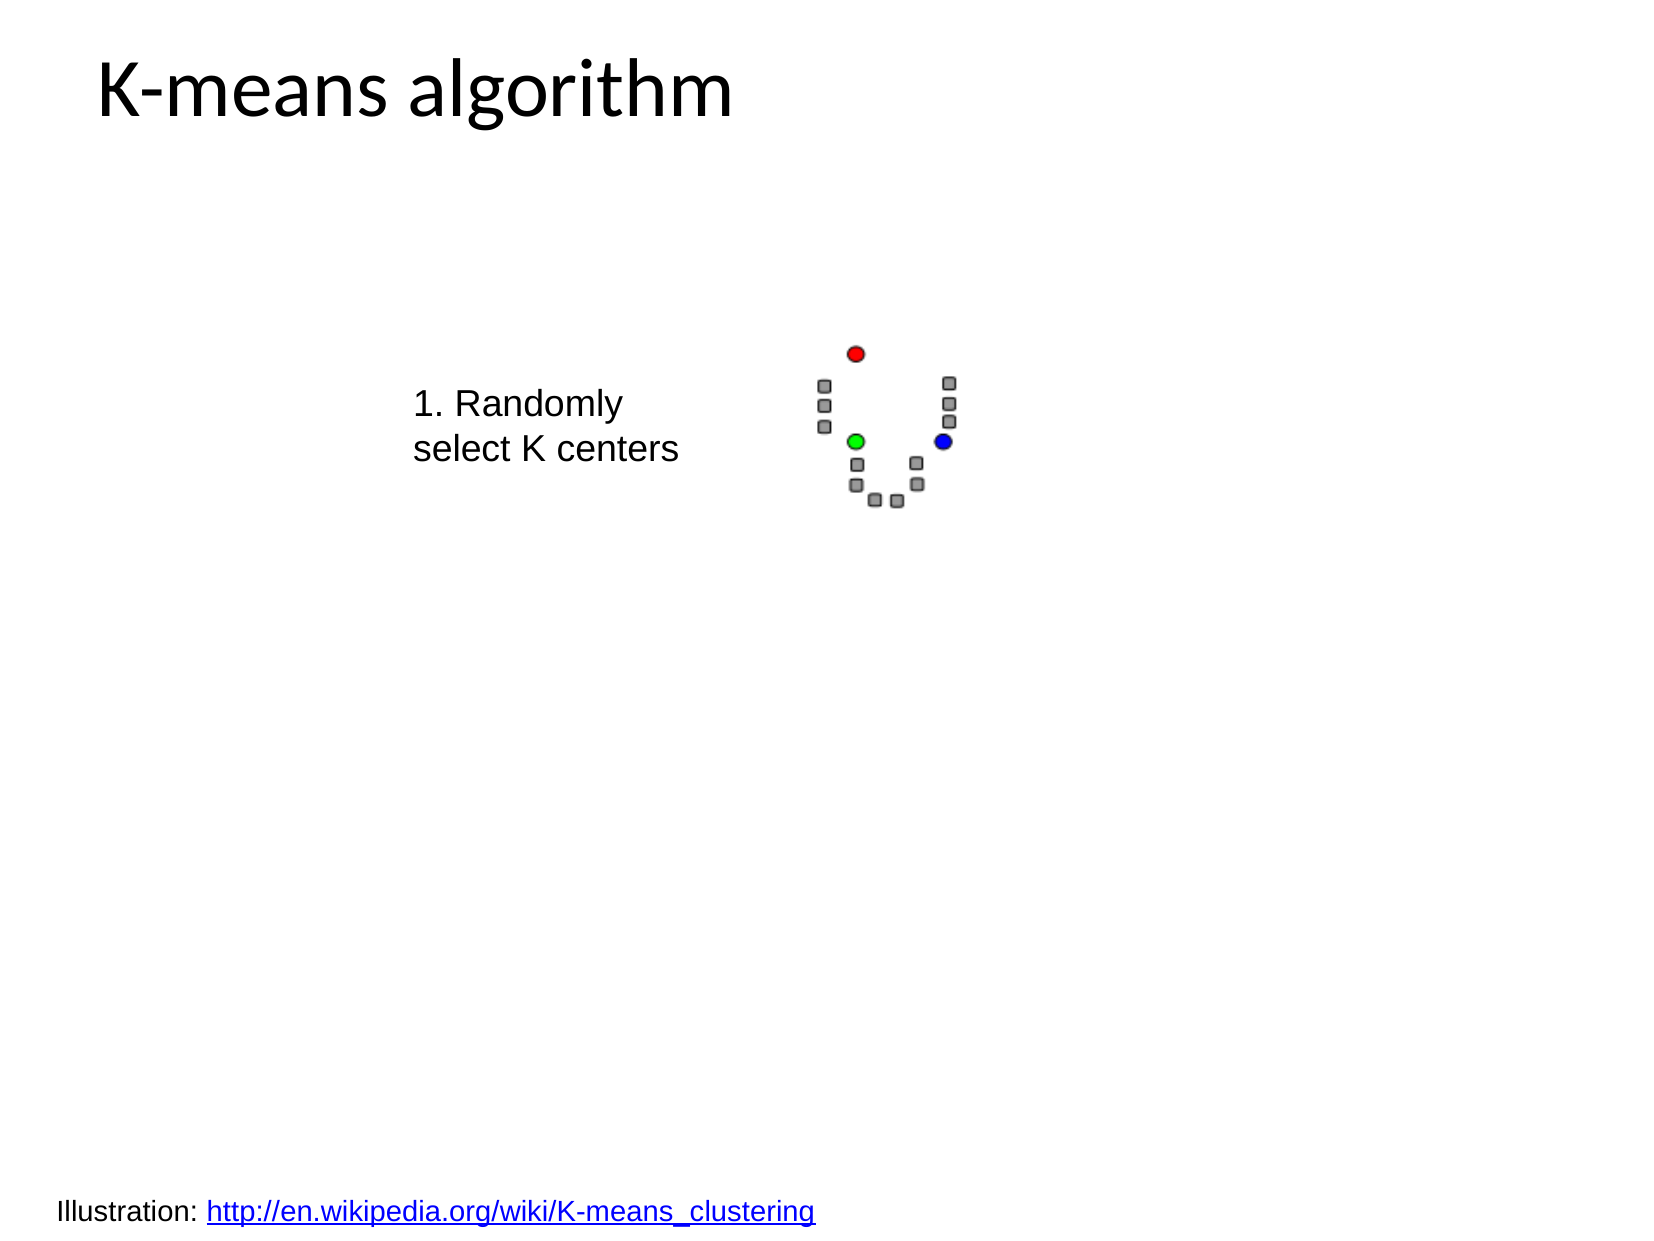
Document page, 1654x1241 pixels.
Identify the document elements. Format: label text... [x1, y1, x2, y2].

picture [771, 330, 986, 538]
text_box 1. Randomly select K centers [398, 371, 744, 477]
text_box Illustration: http://en.wikipedia.org/wiki/K-means_clustering [41, 1184, 831, 1235]
title K-means algorithm [82, 0, 1571, 166]
